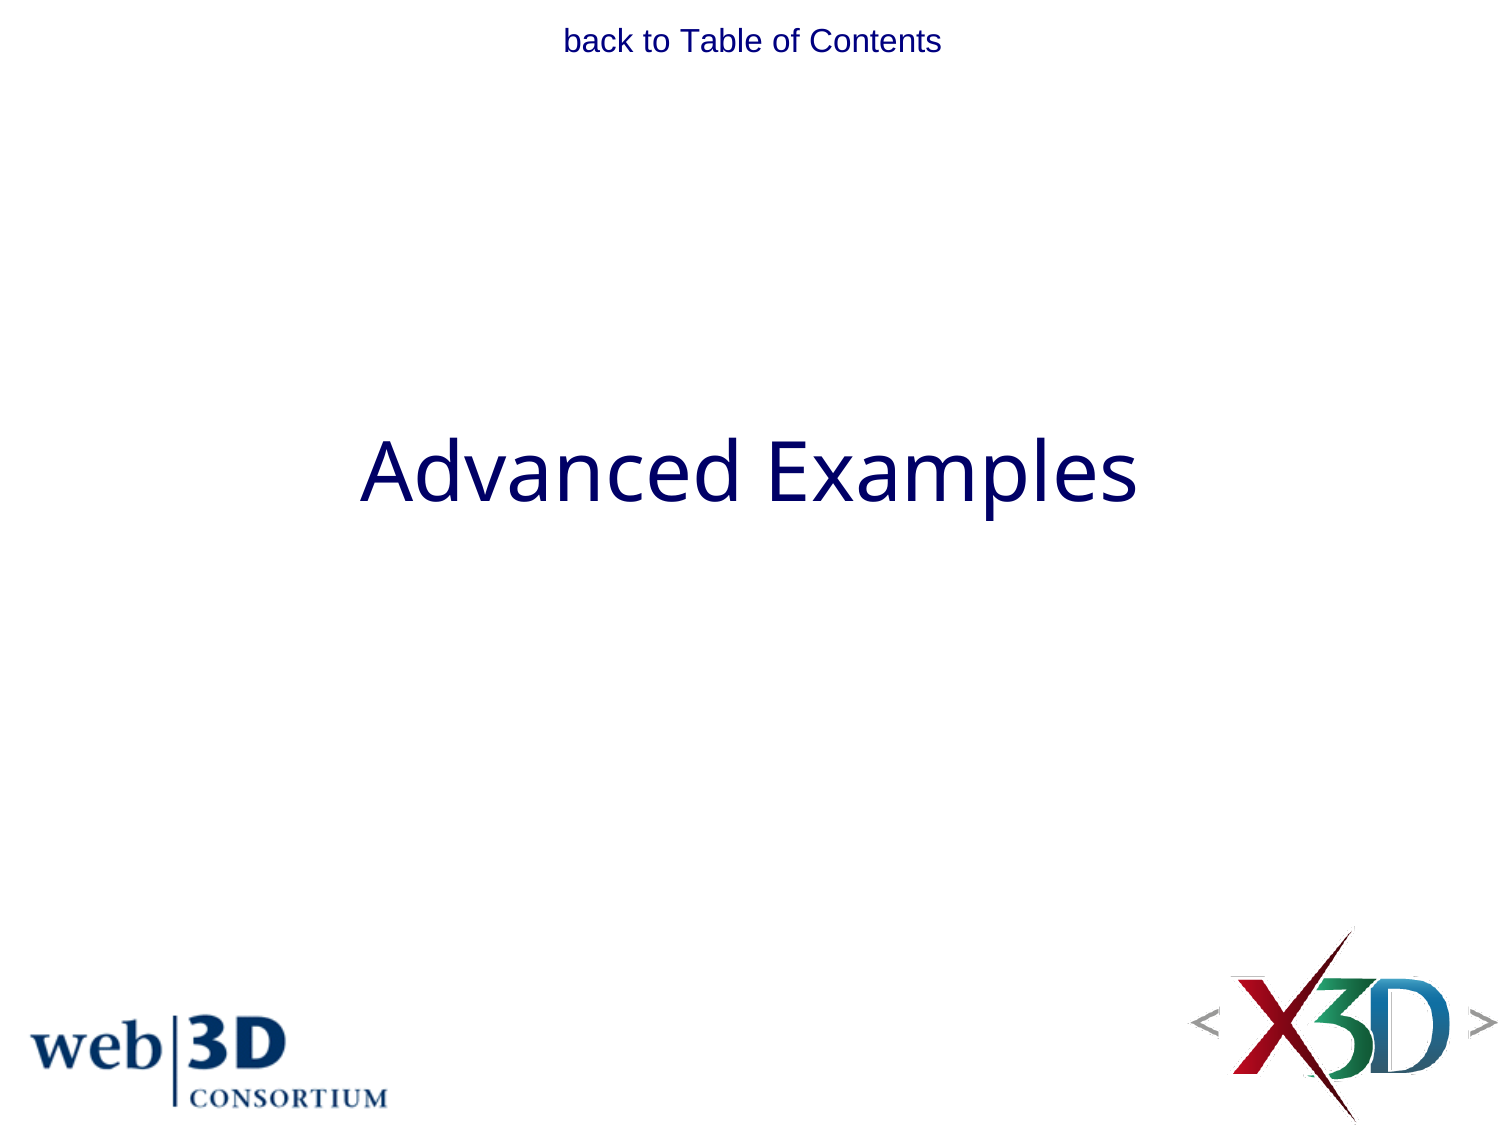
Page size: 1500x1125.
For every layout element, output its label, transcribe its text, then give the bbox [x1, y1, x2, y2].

title Advanced Examples [112, 374, 1388, 563]
picture [12, 998, 413, 1118]
text_box back to Table of Contents [548, 14, 958, 68]
picture [1187, 926, 1500, 1125]
